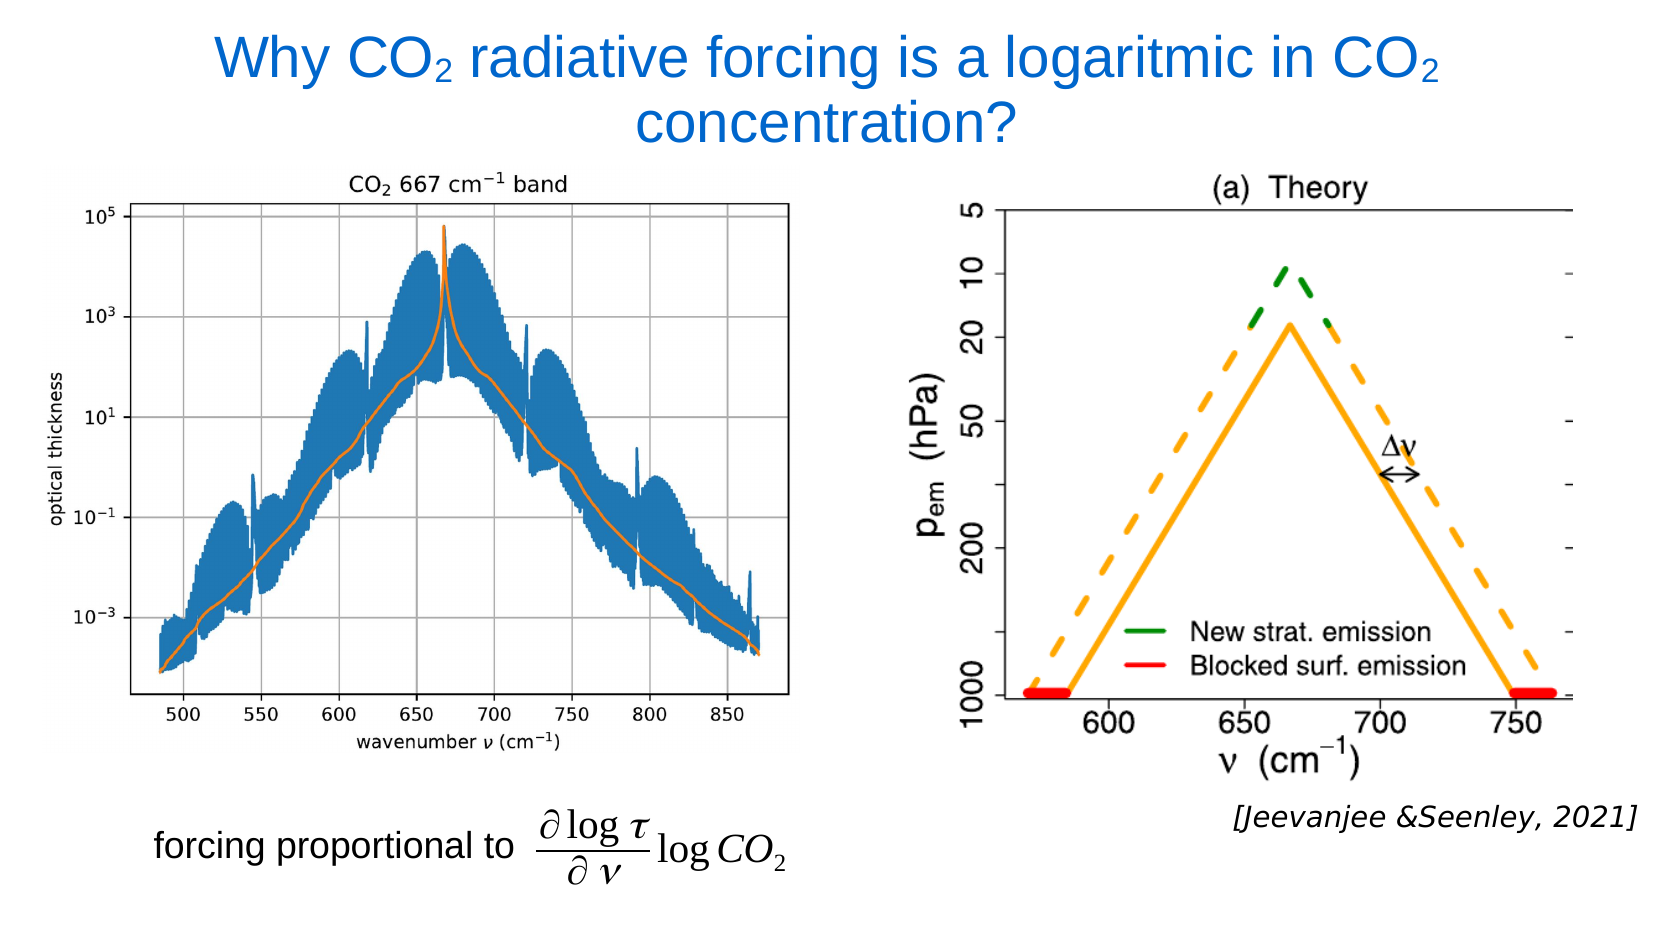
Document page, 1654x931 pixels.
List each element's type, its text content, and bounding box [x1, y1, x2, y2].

text_box [Jeevanjee &Seenley, 2021] [990, 792, 1654, 847]
text_box Why CO2 radiative forcing is a logaritmic in CO2 concentration? [0, 31, 1654, 149]
chart [527, 801, 794, 888]
text_box forcing proportional to [138, 817, 527, 875]
picture [898, 161, 1573, 796]
picture [42, 165, 800, 753]
